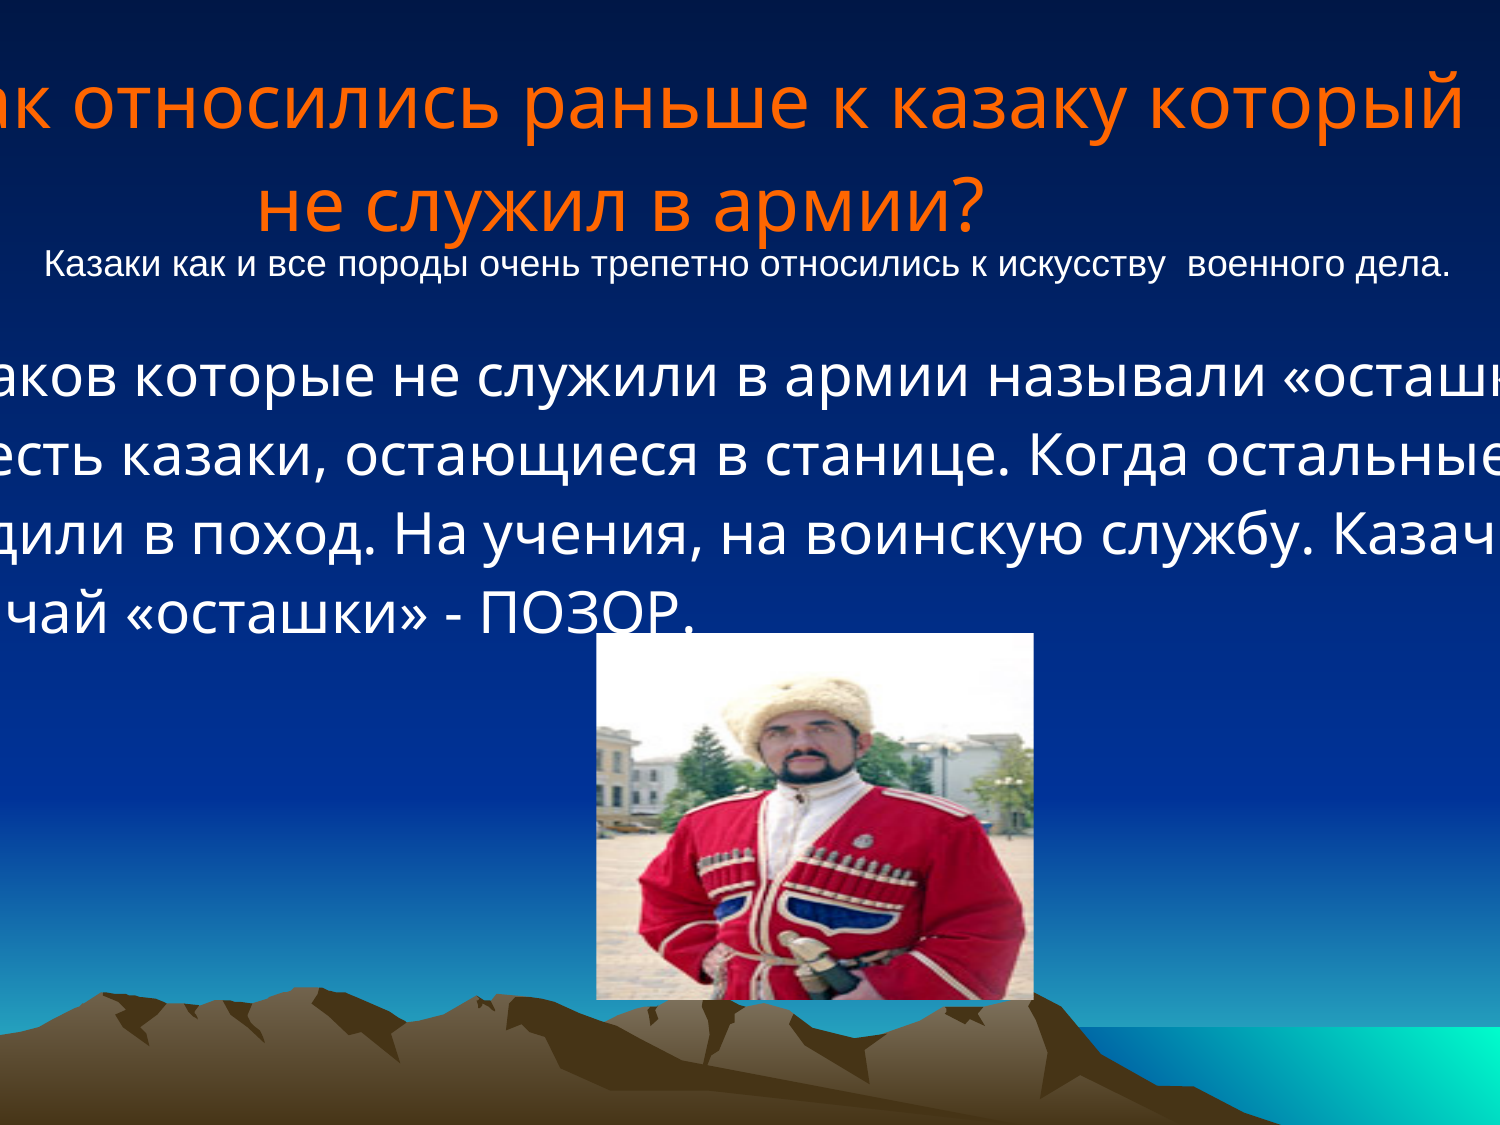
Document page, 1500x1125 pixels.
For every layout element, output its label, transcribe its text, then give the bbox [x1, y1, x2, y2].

text_box Казаки как и все породы очень трепетно относились к искусству военного дела. [28, 238, 1467, 296]
text_box Казаков которые не служили в армии называли «осташки», то есть казаки, остающиеся в станице. Когда остальные уходили в поход. На учения, на воинскую службу. Казачий обычай «осташки» - ПОЗОР. [0, 326, 1500, 659]
text_box Как относились раньше к казаку который не служил в армии? [0, 40, 1500, 261]
picture [596, 633, 1034, 1000]
